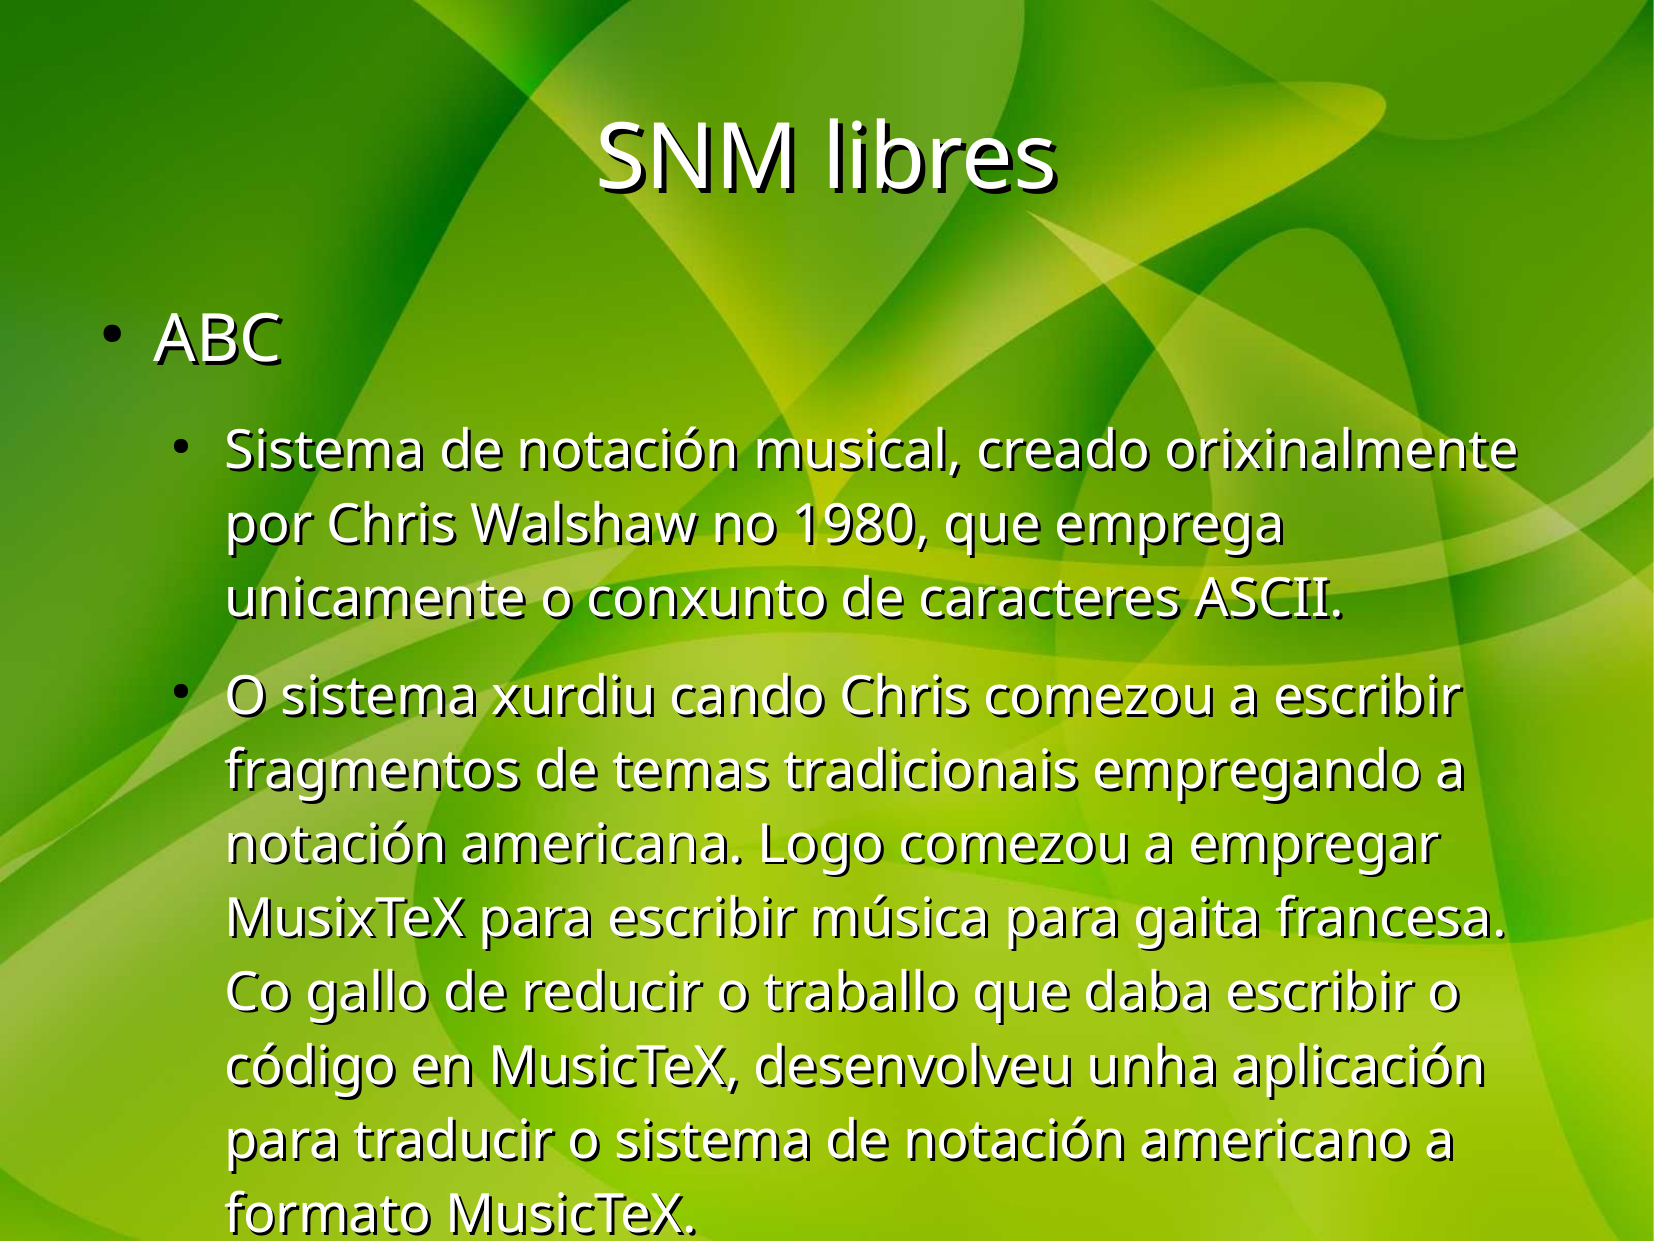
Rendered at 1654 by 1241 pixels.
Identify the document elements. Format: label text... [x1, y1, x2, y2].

picture [0, 0, 1654, 1241]
title SNM libres [82, 56, 1571, 250]
list ABC Sistema de notación musical, creado orixinalmente por Chris Walshaw no 1980, que emprega unicamente o conxunto de caracteres ASCII. O sistema xurdiu cando Chris comezou a escribir fragmentos de temas tradicionais empregando a notación americana. Logo comezou a empregar MusixTeX para escribir música para gaita francesa. Co gallo de reducir o traballo que daba escribir o código en MusicTeX, desenvolveu unha aplicación para traducir o sistema de notación americano a formato MusicTeX. [82, 290, 1571, 1178]
